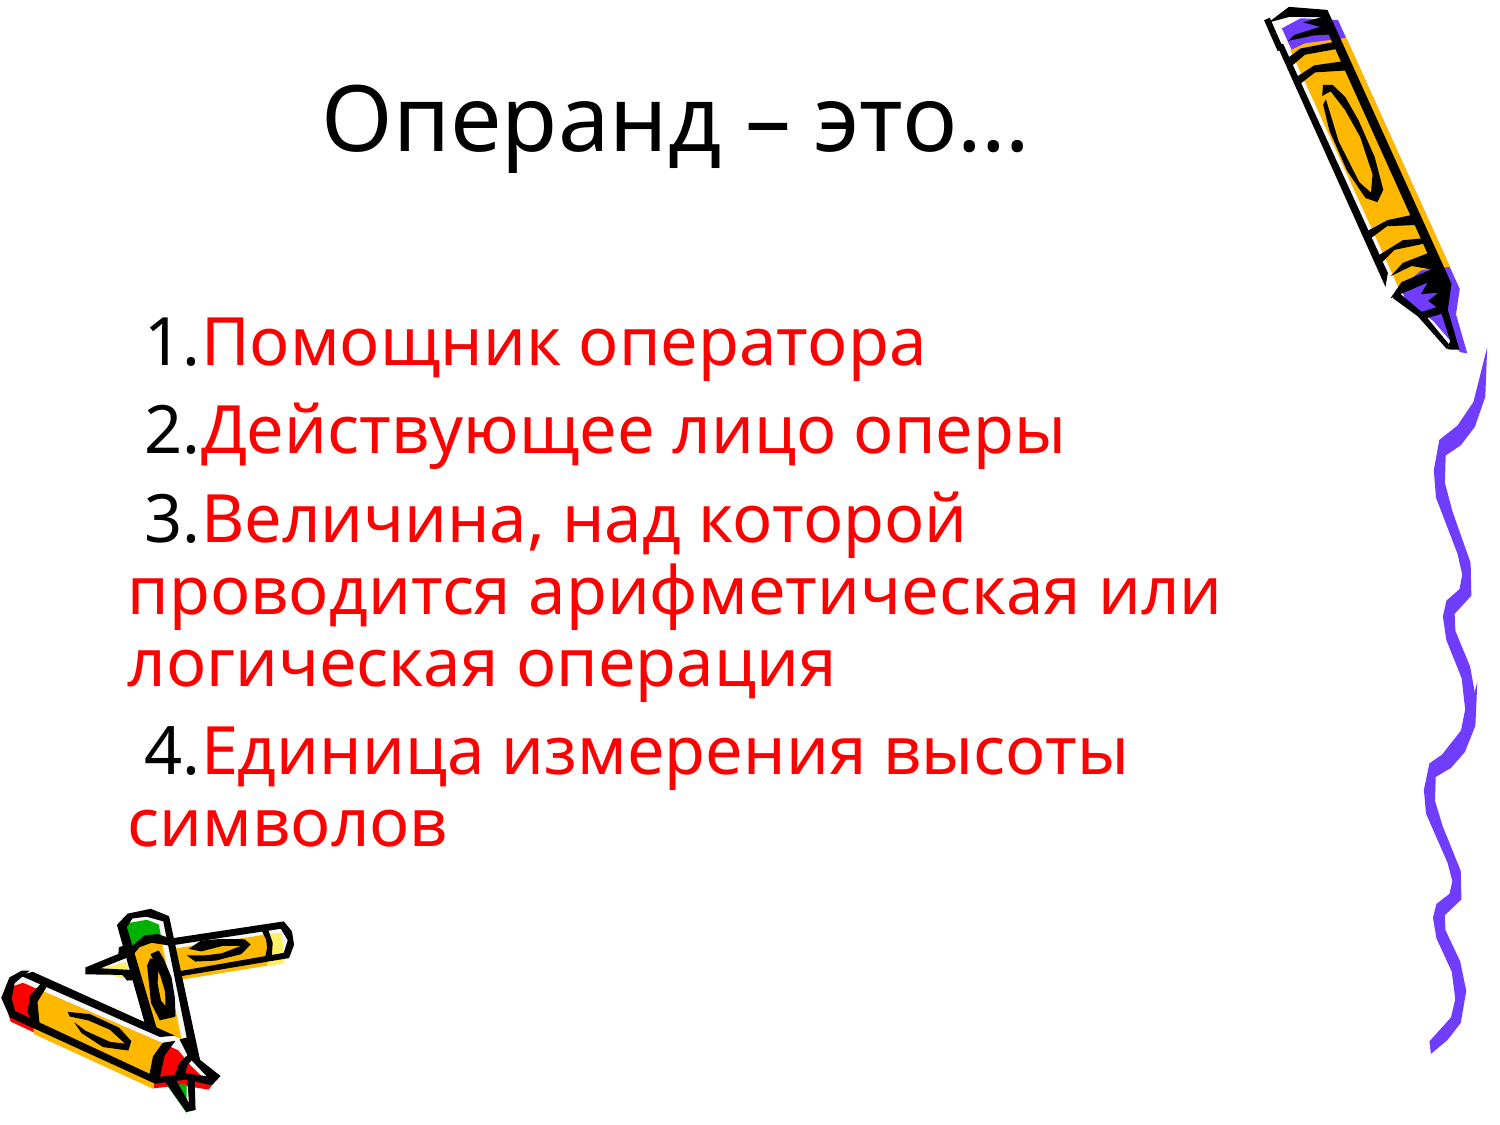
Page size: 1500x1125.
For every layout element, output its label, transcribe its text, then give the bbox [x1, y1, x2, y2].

list 1.Помощник оператора 2.Действующее лицо оперы 3.Величина, над которой проводится арифметическая или логическая операция 4.Единица измерения высоты символов [112, 299, 1375, 901]
title Операнд – это… [112, 24, 1240, 288]
